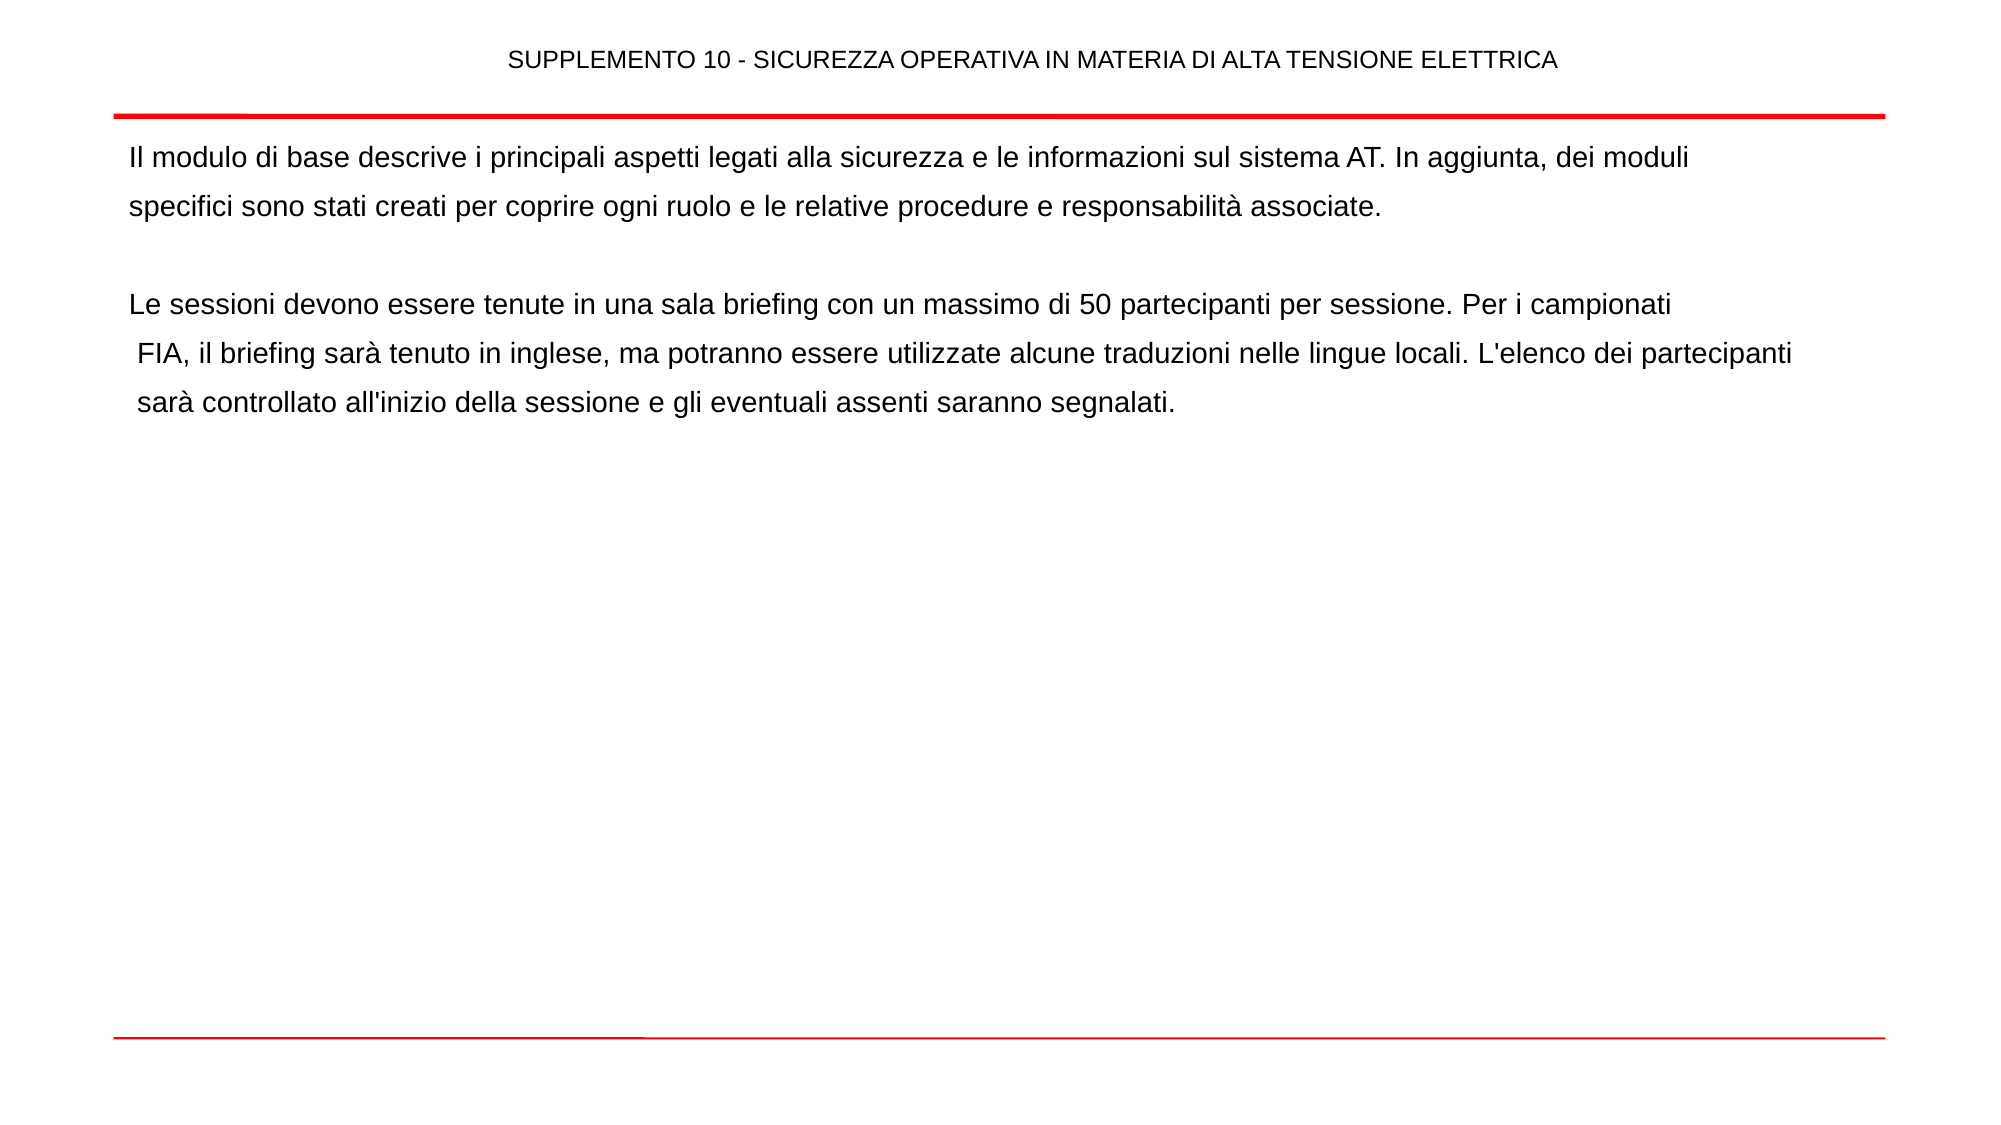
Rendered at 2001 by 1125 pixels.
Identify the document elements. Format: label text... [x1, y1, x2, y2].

text_box Il modulo di base descrive i principali aspetti legati alla sicurezza e le informazioni sul sistema AT. In aggiunta, dei moduli specifici sono stati creati per coprire ogni ruolo e le relative procedure e responsabilità associate. Le sessioni devono essere tenute in una sala briefing con un massimo di 50 partecipanti per sessione. Per i campionati FIA, il briefing sarà tenuto in inglese, ma potranno essere utilizzate alcune traduzioni nelle lingue locali. L'elenco dei partecipanti sarà controllato all'inizio della sessione e gli eventuali assenti saranno segnalati. [114, 116, 1886, 427]
text_box SUPPLEMENTO 10 - SICUREZZA OPERATIVA IN MATERIA DI ALTA TENSIONE ELETTRICA [173, 38, 1895, 82]
